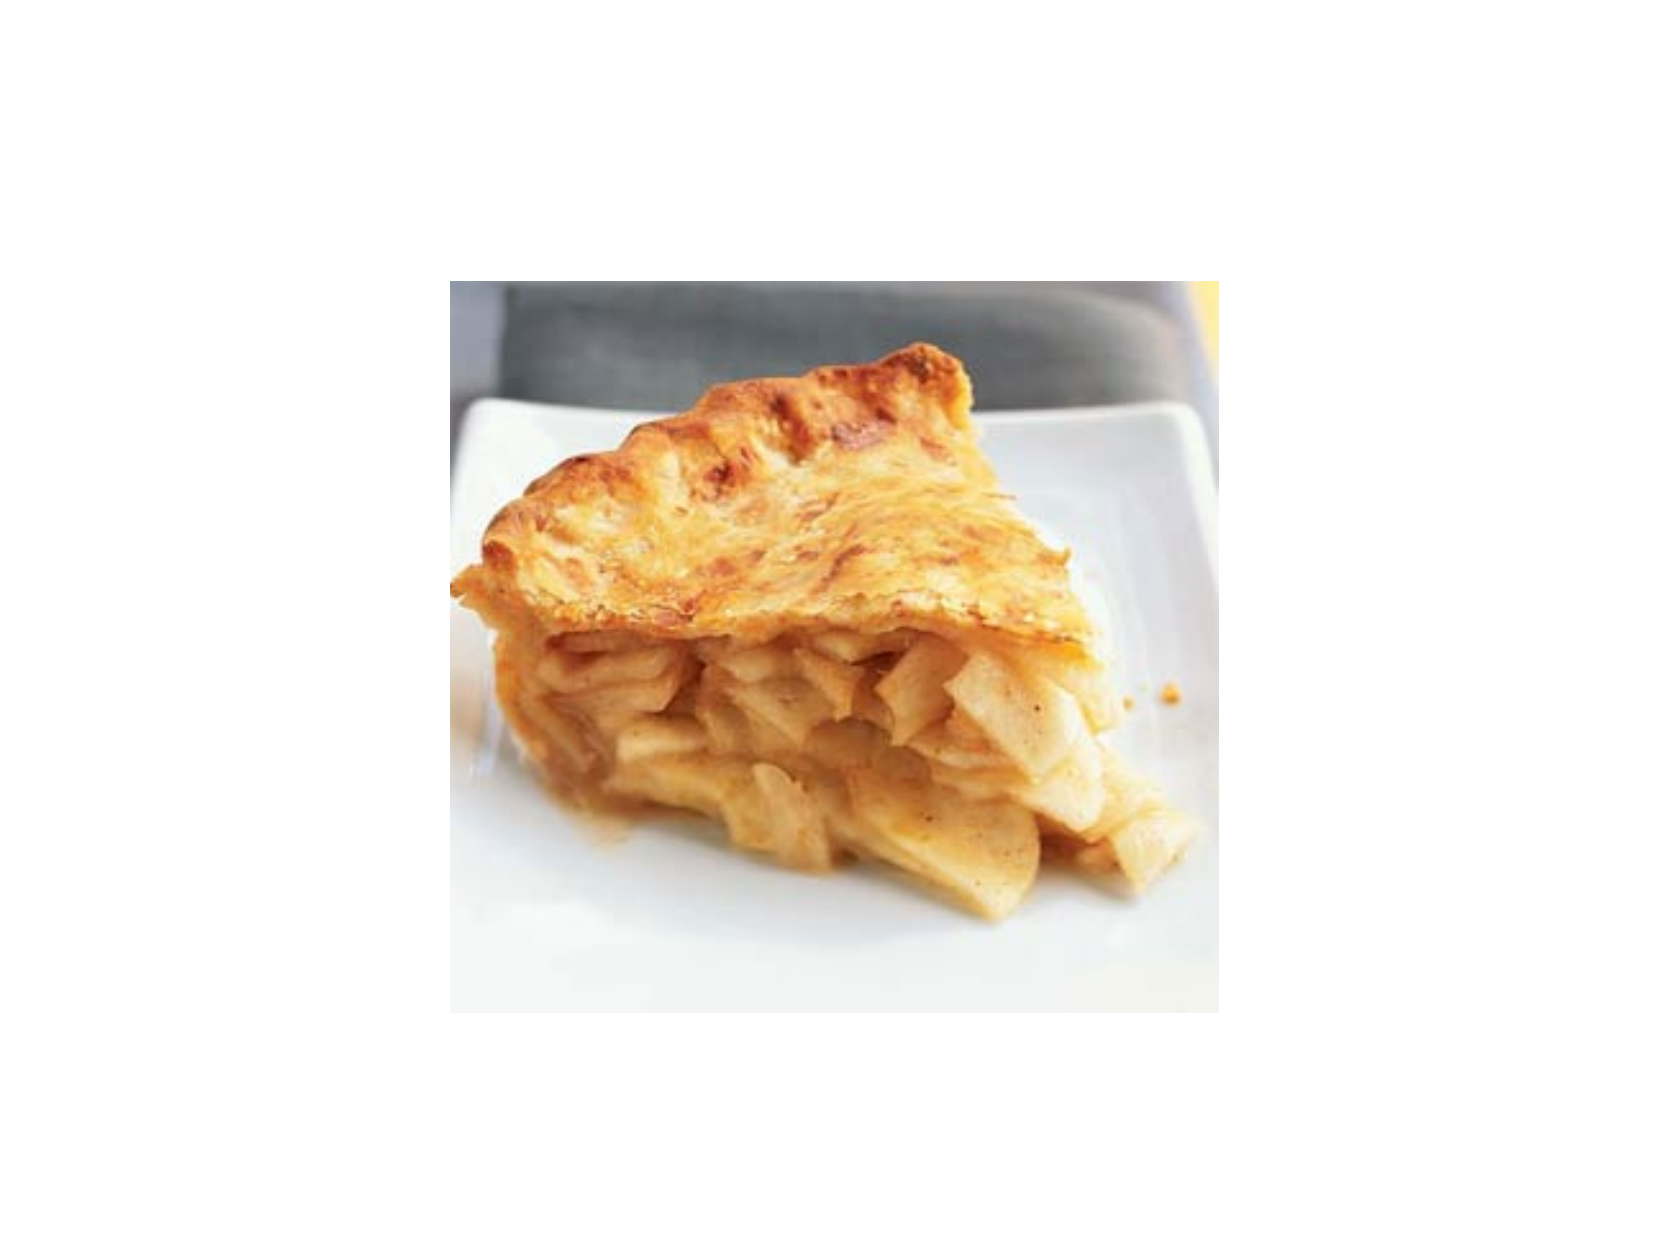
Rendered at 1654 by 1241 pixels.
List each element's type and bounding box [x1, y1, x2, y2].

picture [450, 281, 1219, 1013]
